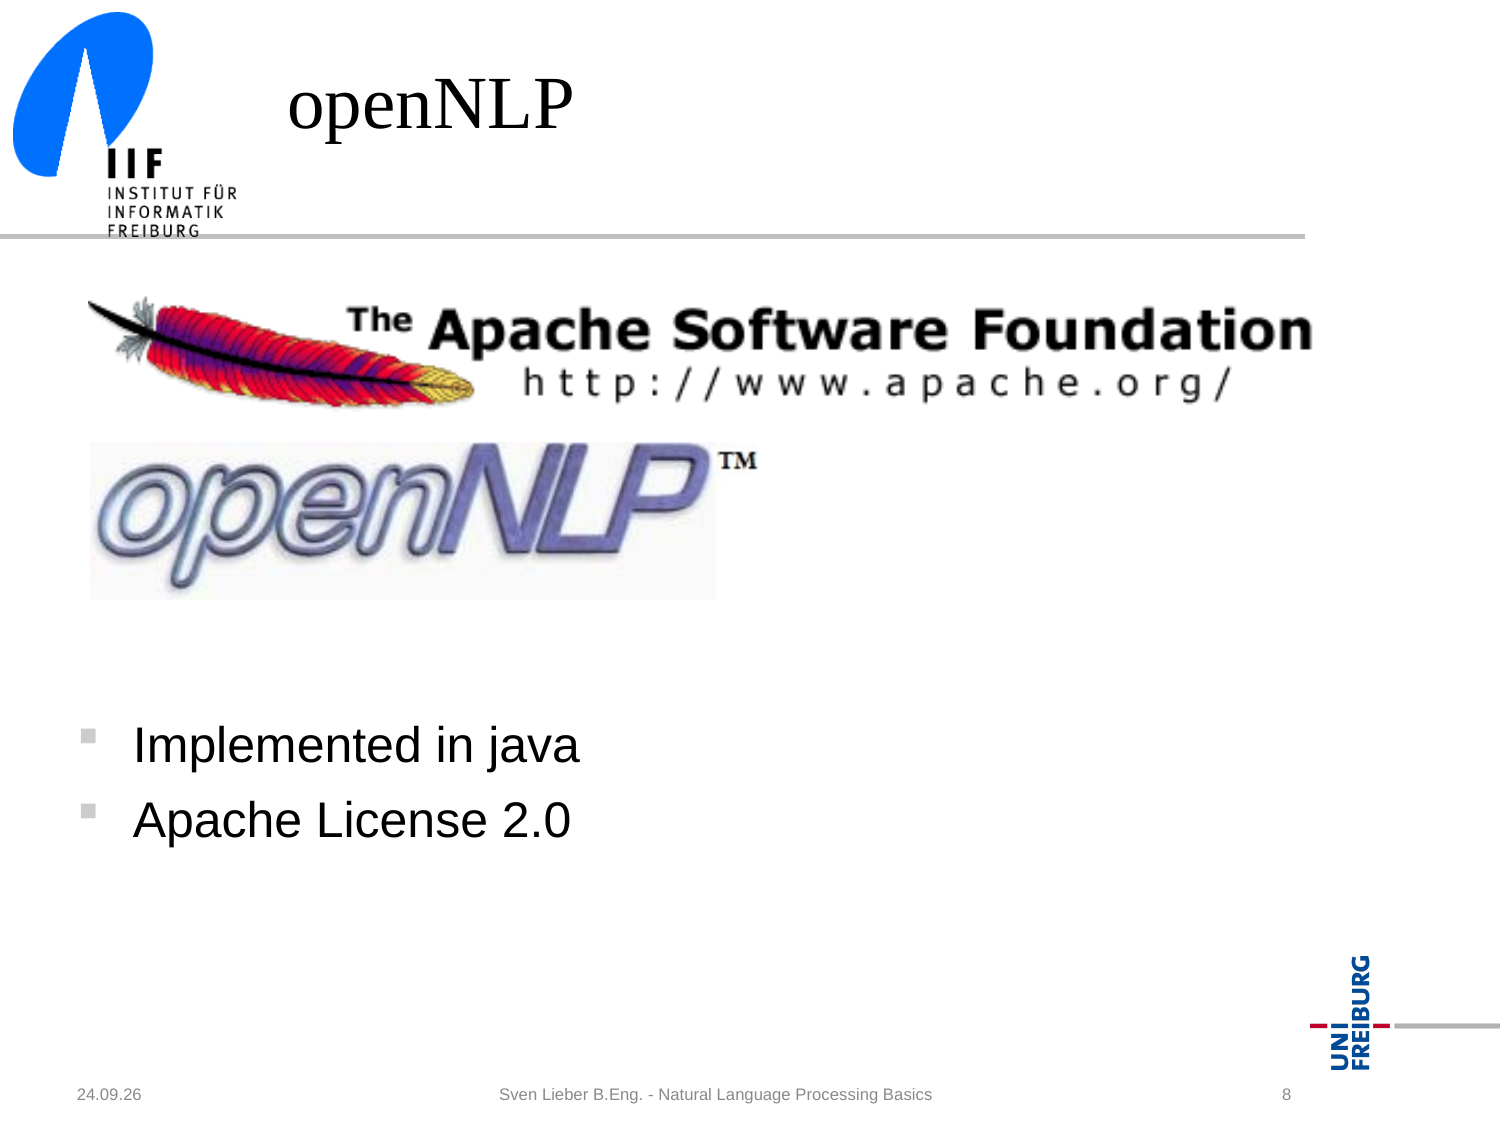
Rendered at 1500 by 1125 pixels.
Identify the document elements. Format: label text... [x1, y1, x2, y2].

picture [90, 442, 768, 600]
list Implemented in java Apache License 2.0 [76, 265, 1306, 997]
picture [13, 12, 237, 237]
picture [1310, 956, 1500, 1070]
picture [88, 295, 1317, 412]
title openNLP [272, 46, 1306, 152]
